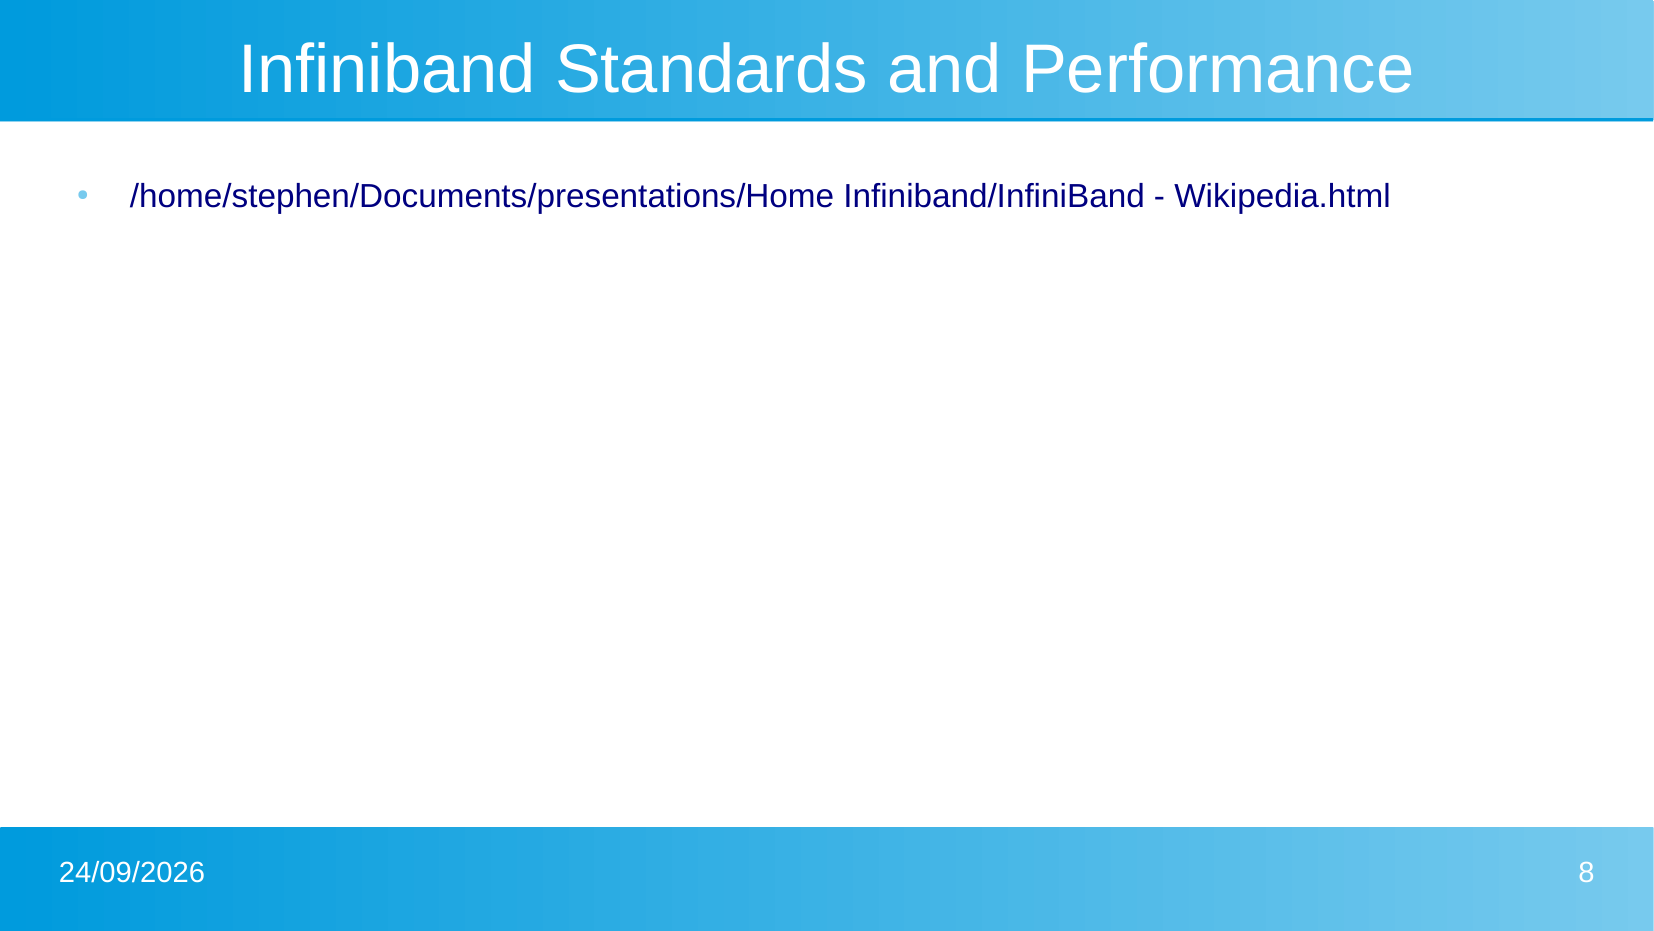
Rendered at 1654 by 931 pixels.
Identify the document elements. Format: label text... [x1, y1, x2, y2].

list /home/stephen/Documents/presentations/Home Infiniband/InfiniBand - Wikipedia.html [59, 177, 1595, 768]
title Infiniband Standards and Performance [59, 29, 1595, 108]
